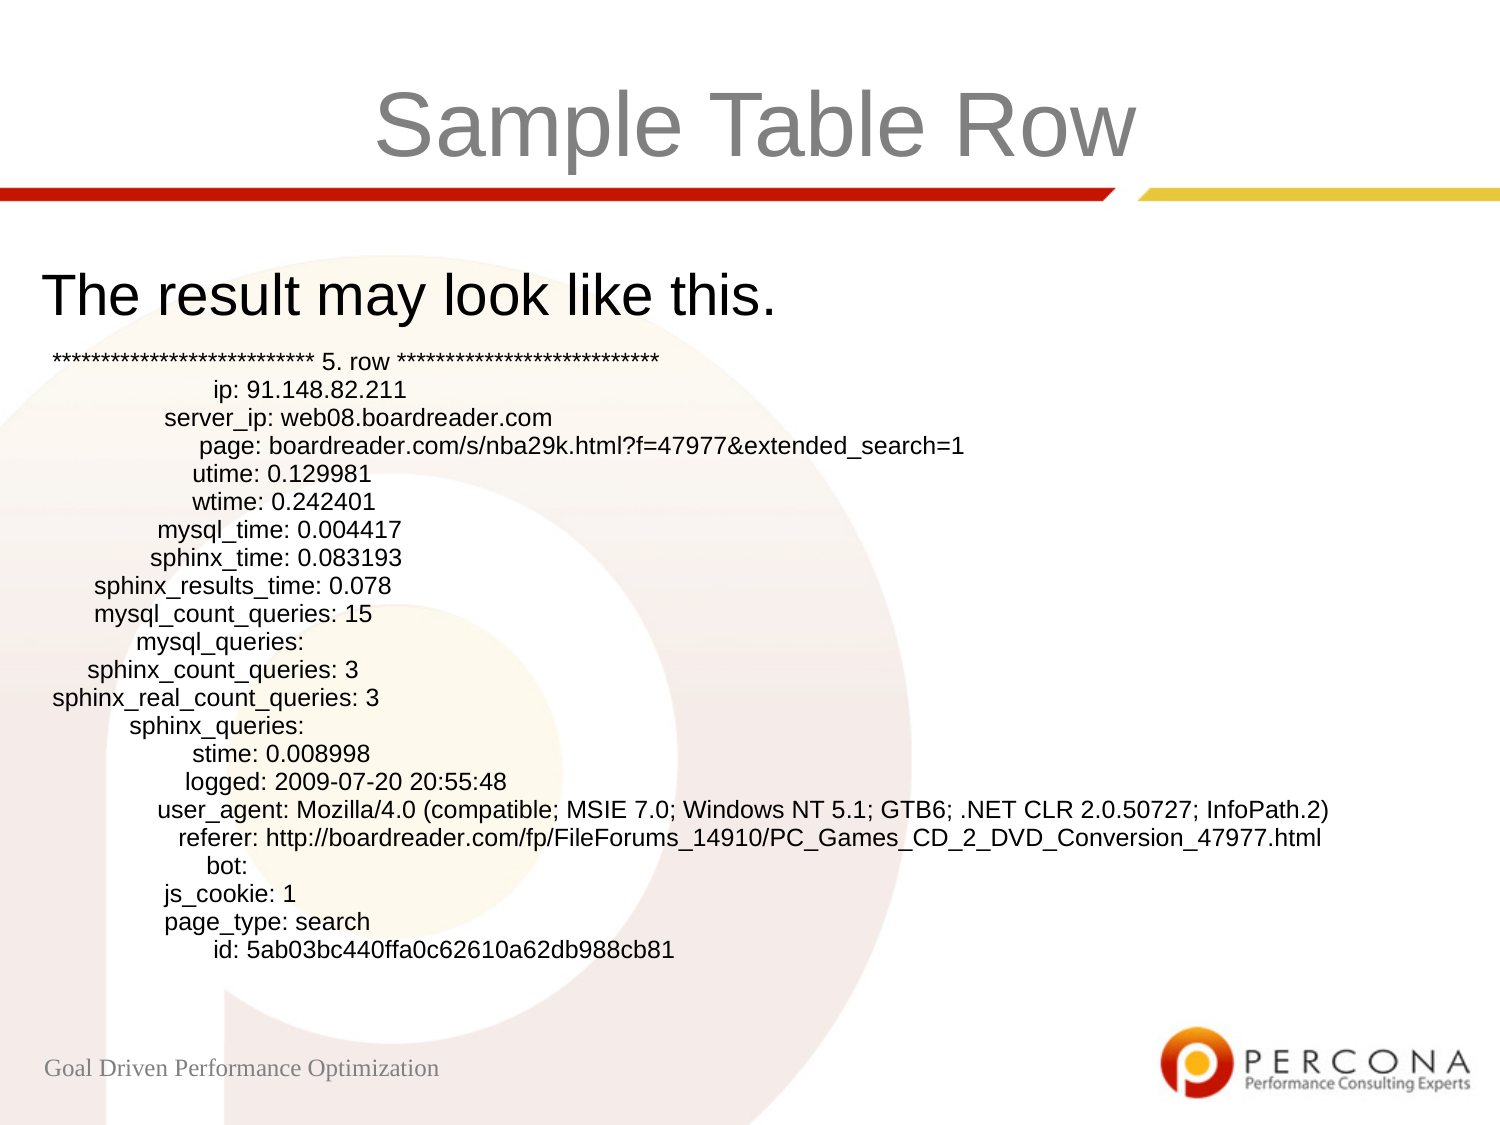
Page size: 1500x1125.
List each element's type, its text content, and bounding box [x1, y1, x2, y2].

text_box *************************** 5. row *************************** ip: 91.148.82.211 server_ip: web08.boardreader.com page: boardreader.com/s/nba29k.html?f=47977&extended_search=1 utime: 0.129981 wtime: 0.242401 mysql_time: 0.004417 sphinx_time: 0.083193 sphinx_results_time: 0.078 mysql_count_queries: 15 mysql_queries: sphinx_count_queries: 3 sphinx_real_count_queries: 3 sphinx_queries: stime: 0.008998 logged: 2009-07-20 20:55:48 user_agent: Mozilla/4.0 (compatible; MSIE 7.0; Windows NT 5.1; GTB6; .NET CLR 2.0.50727; InfoPath.2) referer: http://boardreader.com/fp/FileForums_14910/PC_Games_CD_2_DVD_Conversion_47977.html bot: js_cookie: 1 page_type: search id: 5ab03bc440ffa0c62610a62db988cb81 [37, 340, 1388, 977]
list The result may look like this. [41, 262, 1471, 991]
picture [0, 0, 1500, 1125]
title Sample Table Row [41, 62, 1471, 187]
